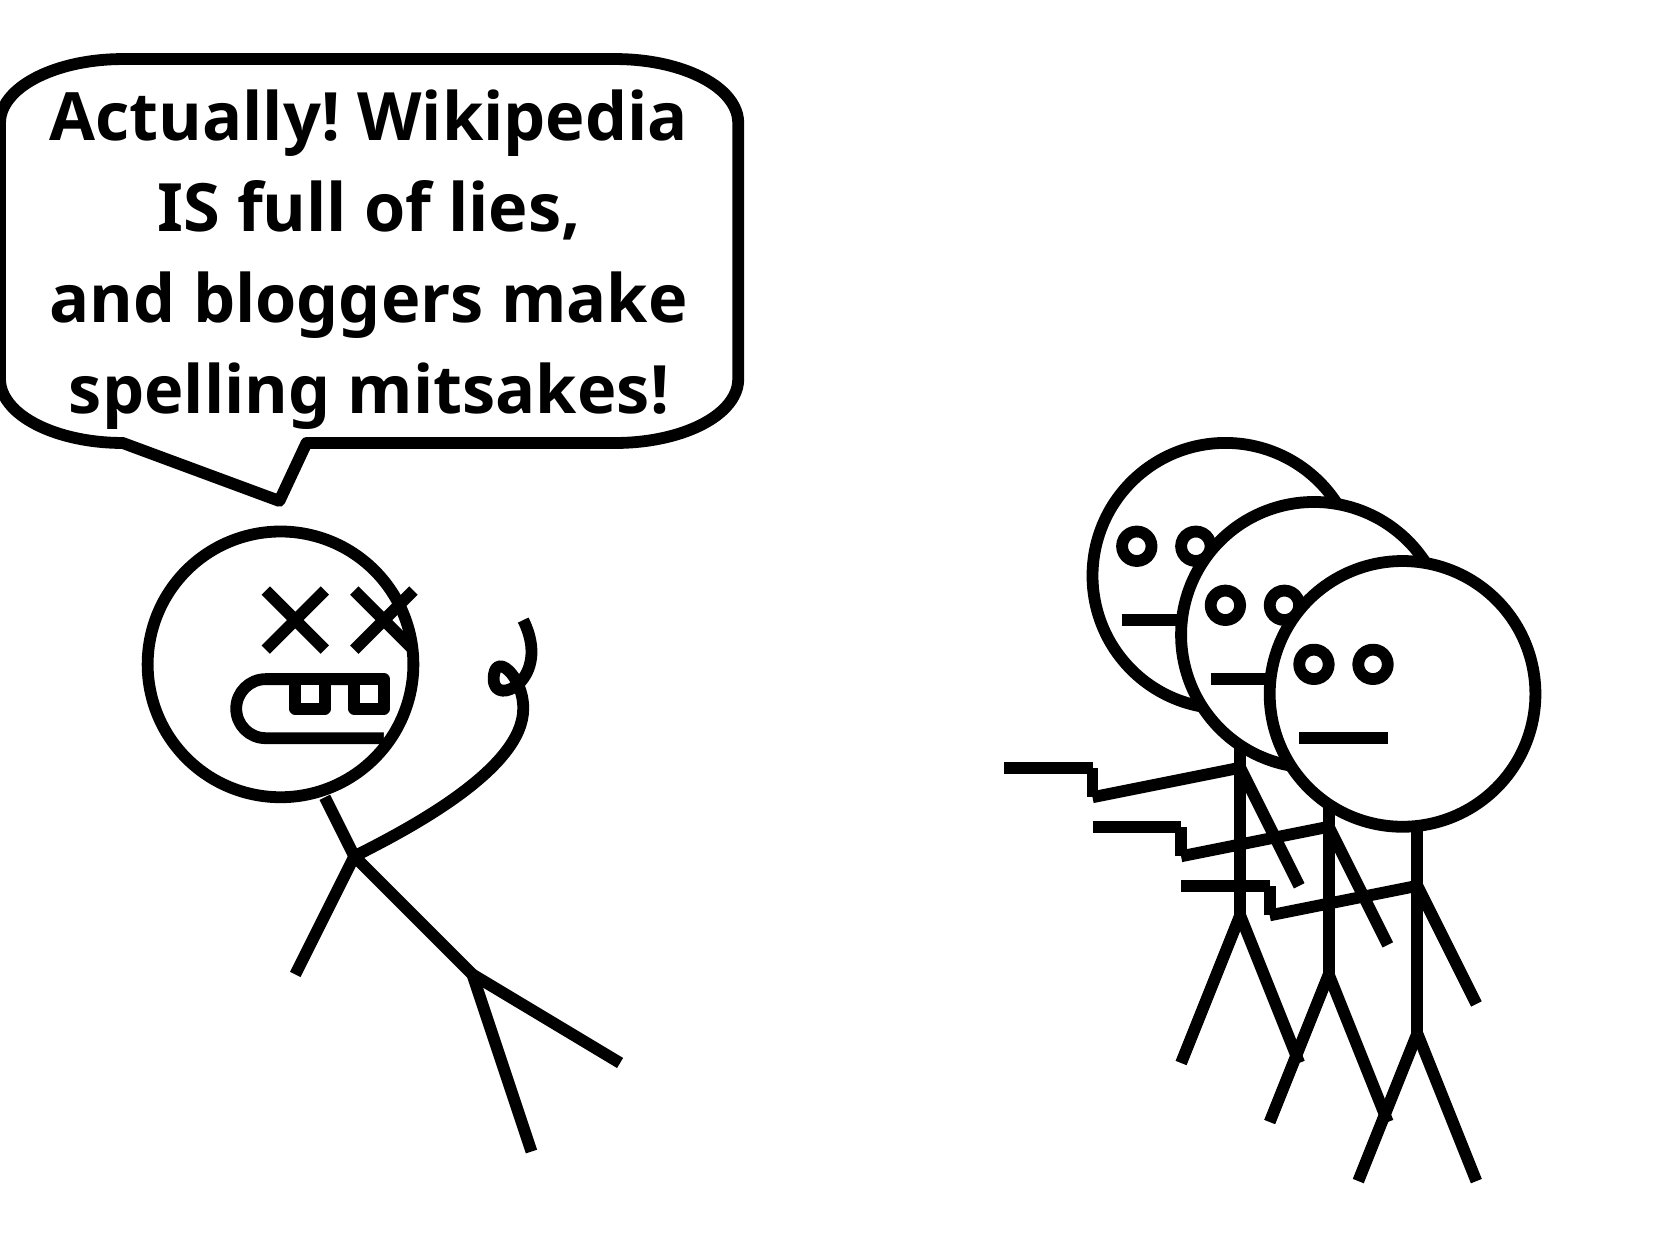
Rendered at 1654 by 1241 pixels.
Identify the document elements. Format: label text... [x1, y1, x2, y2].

text_box Actually! Wikipedia IS full of lies, and bloggers make spelling mitsakes! [0, 59, 739, 501]
text_box [383, 649, 443, 768]
text_box [236, 649, 407, 739]
text_box [1092, 442, 1536, 827]
